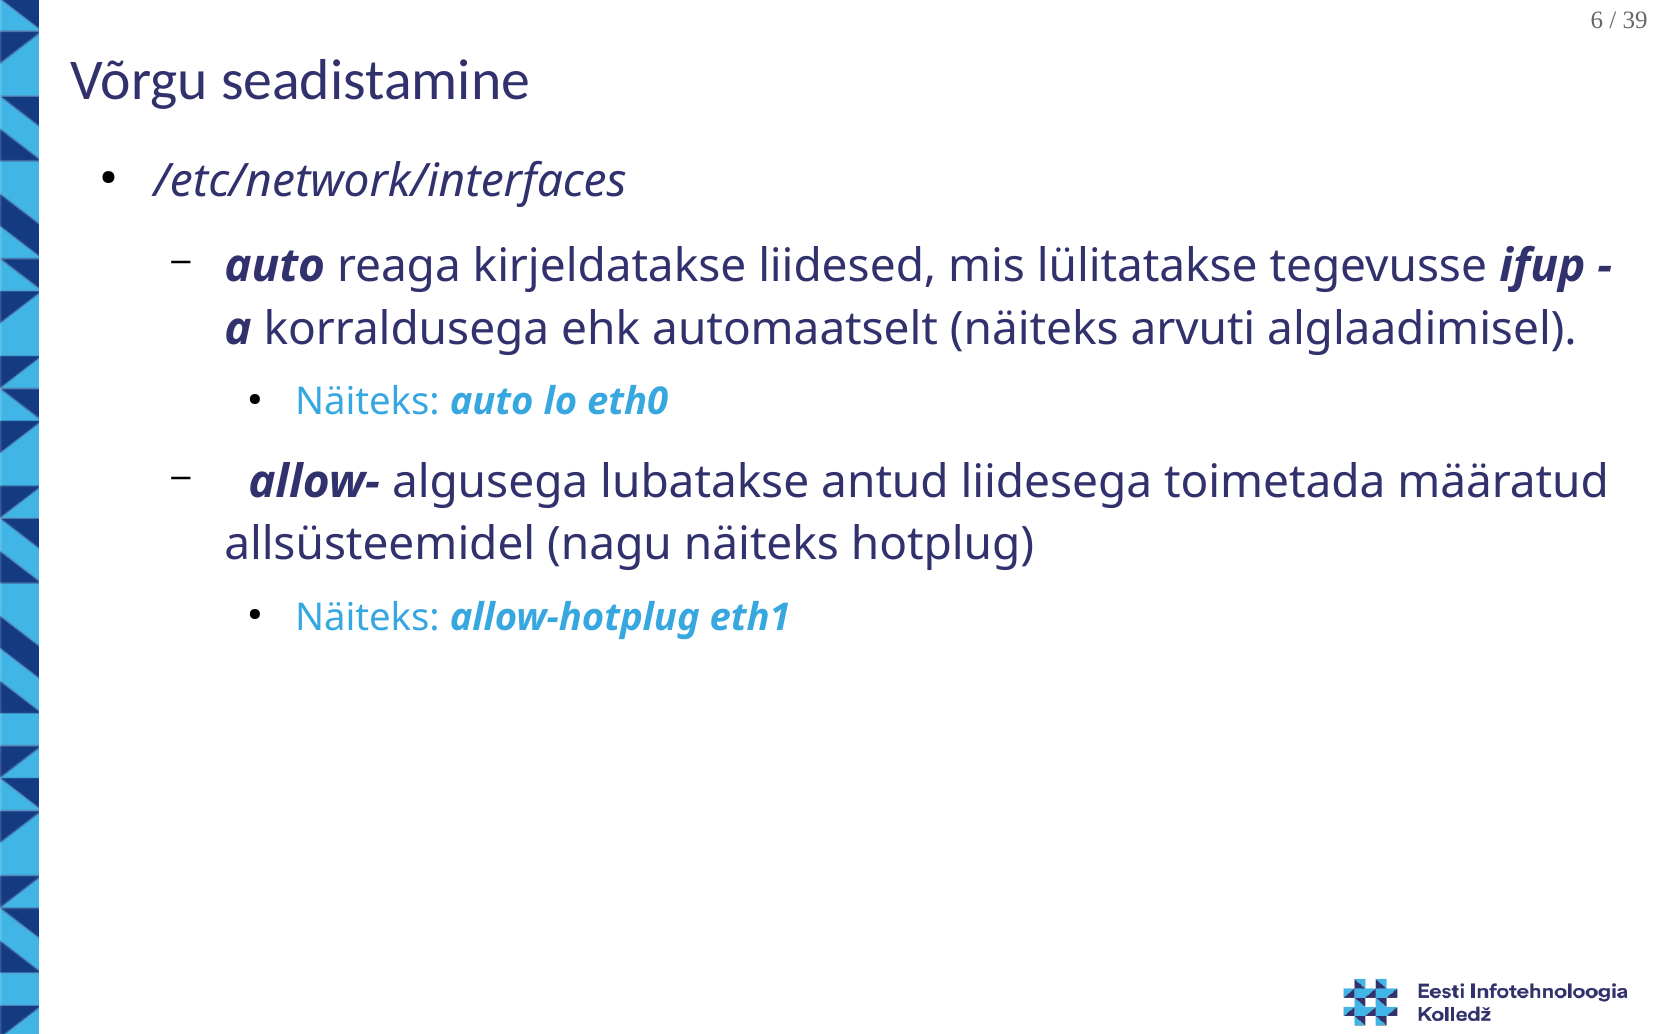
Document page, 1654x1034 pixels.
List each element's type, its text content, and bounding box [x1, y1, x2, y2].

title Võrgu seadistamine [70, 41, 1630, 130]
list /etc/network/interfaces auto reaga kirjeldatakse liidesed, mis lülitatakse tegevusse ifup -a korraldusega ehk automaatselt (näiteks arvuti alglaadimisel). Näiteks: auto lo eth0 allow- algusega lubatakse antud liidesega toimetada määratud allsüsteemidel (nagu näiteks hotplug) Näiteks: allow-hotplug eth1 [82, 147, 1625, 1004]
